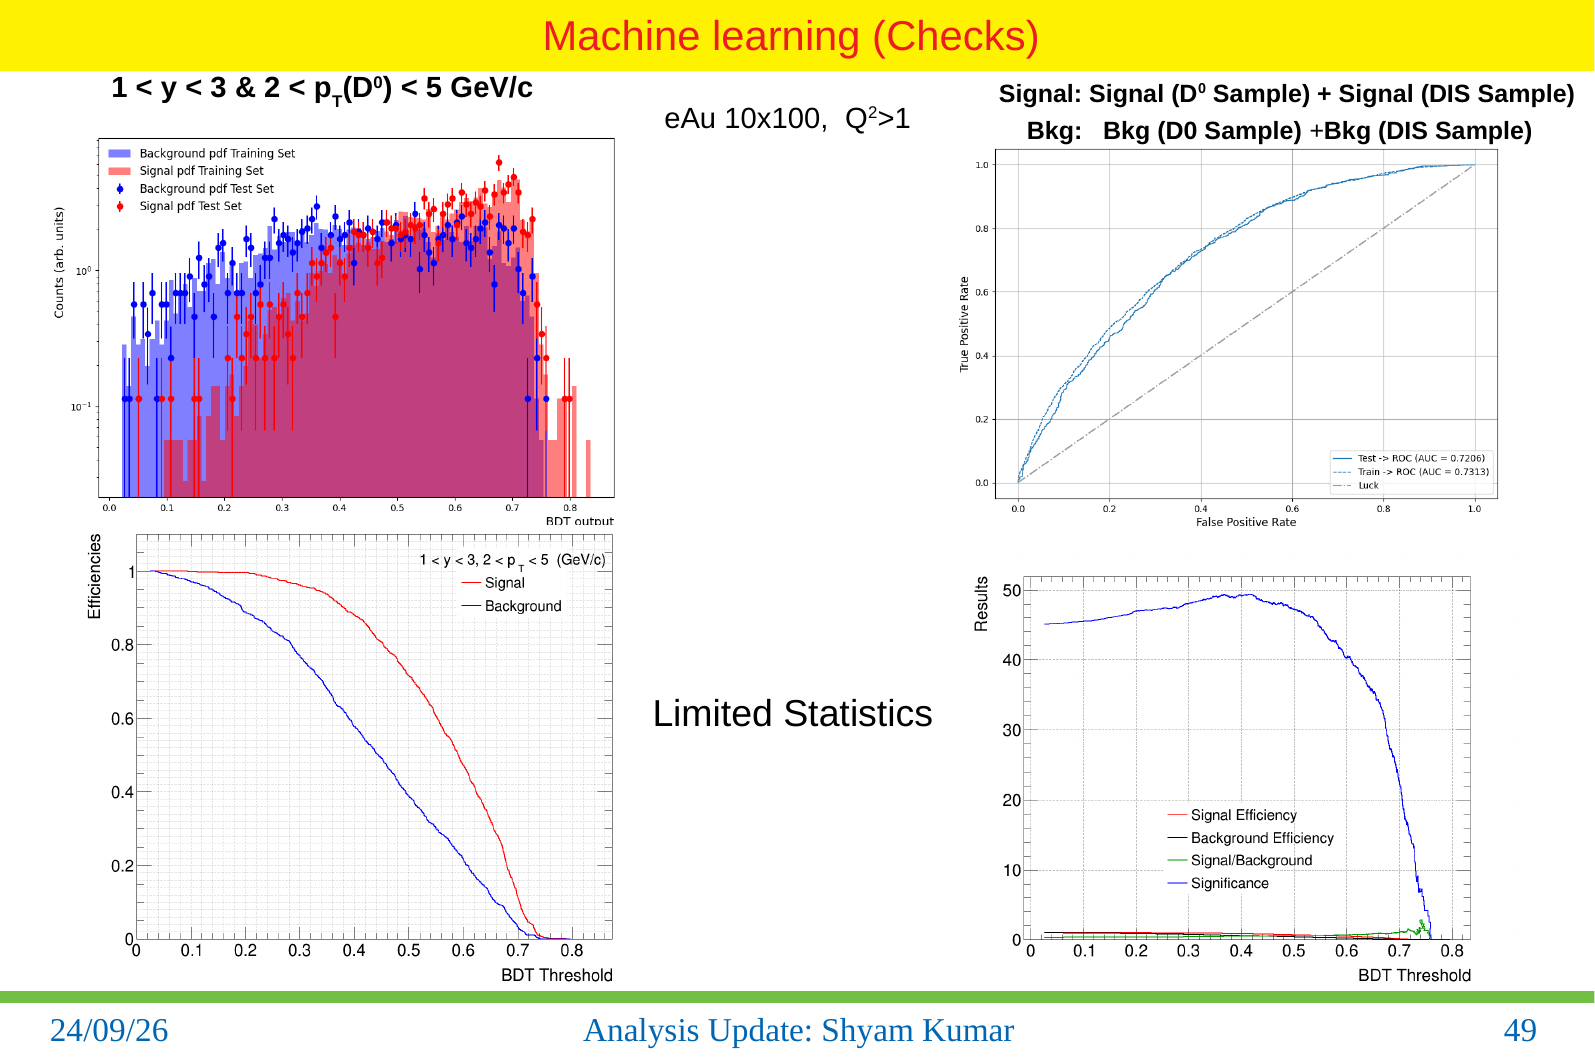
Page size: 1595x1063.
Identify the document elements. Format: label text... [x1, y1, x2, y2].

text_box 1 < y < 3 & 2 < pT(D0) < 5 GeV/c [96, 64, 567, 130]
text_box eAu 10x100, Q2>1 [649, 94, 1052, 236]
picture [914, 284, 1562, 985]
text_box Signal: Signal (D0 Sample) + Signal (DIS Sample) Bkg: Bkg (D0 Sample) +Bkg (DIS Sample) [850, 72, 1595, 284]
title Machine learning (Checks) [0, 0, 1595, 71]
text_box Limited Statistics [637, 685, 969, 784]
picture [15, 82, 680, 985]
